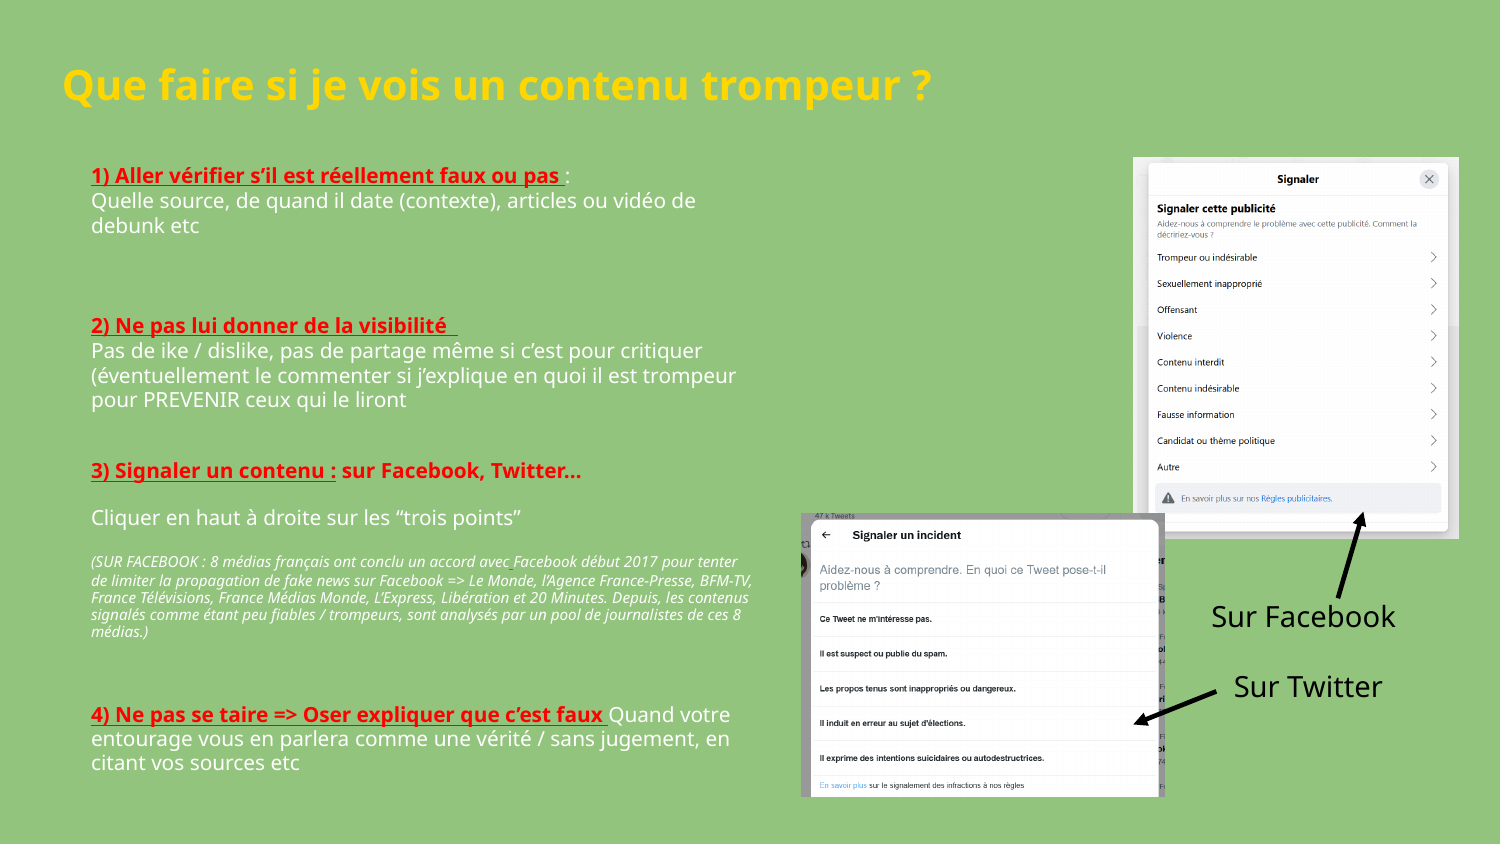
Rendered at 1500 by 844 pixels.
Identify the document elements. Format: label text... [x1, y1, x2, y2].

list 1) Aller vérifier s’il est réellement faux ou pas : Quelle source, de quand il date (contexte), articles ou vidéo de debunk etc 2) Ne pas lui donner de la visibilité Pas de ike / dislike, pas de partage même si c’est pour critiquer (éventuellement le commenter si j’explique en quoi il est trompeur pour PREVENIR ceux qui le liront 3) Signaler un contenu : sur Facebook, Twitter… Cliquer en haut à droite sur les “trois points” (SUR FACEBOOK : 8 médias français ont conclu un accord avec Facebook début 2017 pour tenter de limiter la propagation de fake news sur Facebook => Le Monde, l’Agence France-Presse, BFM-TV, France Télévisions, France Médias Monde, L’Express, Libération et 20 Minutes. Depuis, les contenus signalés comme étant peu fiables / trompeurs, sont analysés par un pool de journalistes de ces 8 médias.) 4) Ne pas se taire => Oser expliquer que c’est faux Quand votre entourage vous en parlera comme une vérité / sans jugement, en citant vos sources etc [76, 146, 770, 797]
title Que faire si je vois un contenu trompeur ? [46, 43, 1445, 146]
text_box Sur Facebook Sur Twitter [1196, 582, 1425, 718]
picture [801, 157, 1459, 797]
